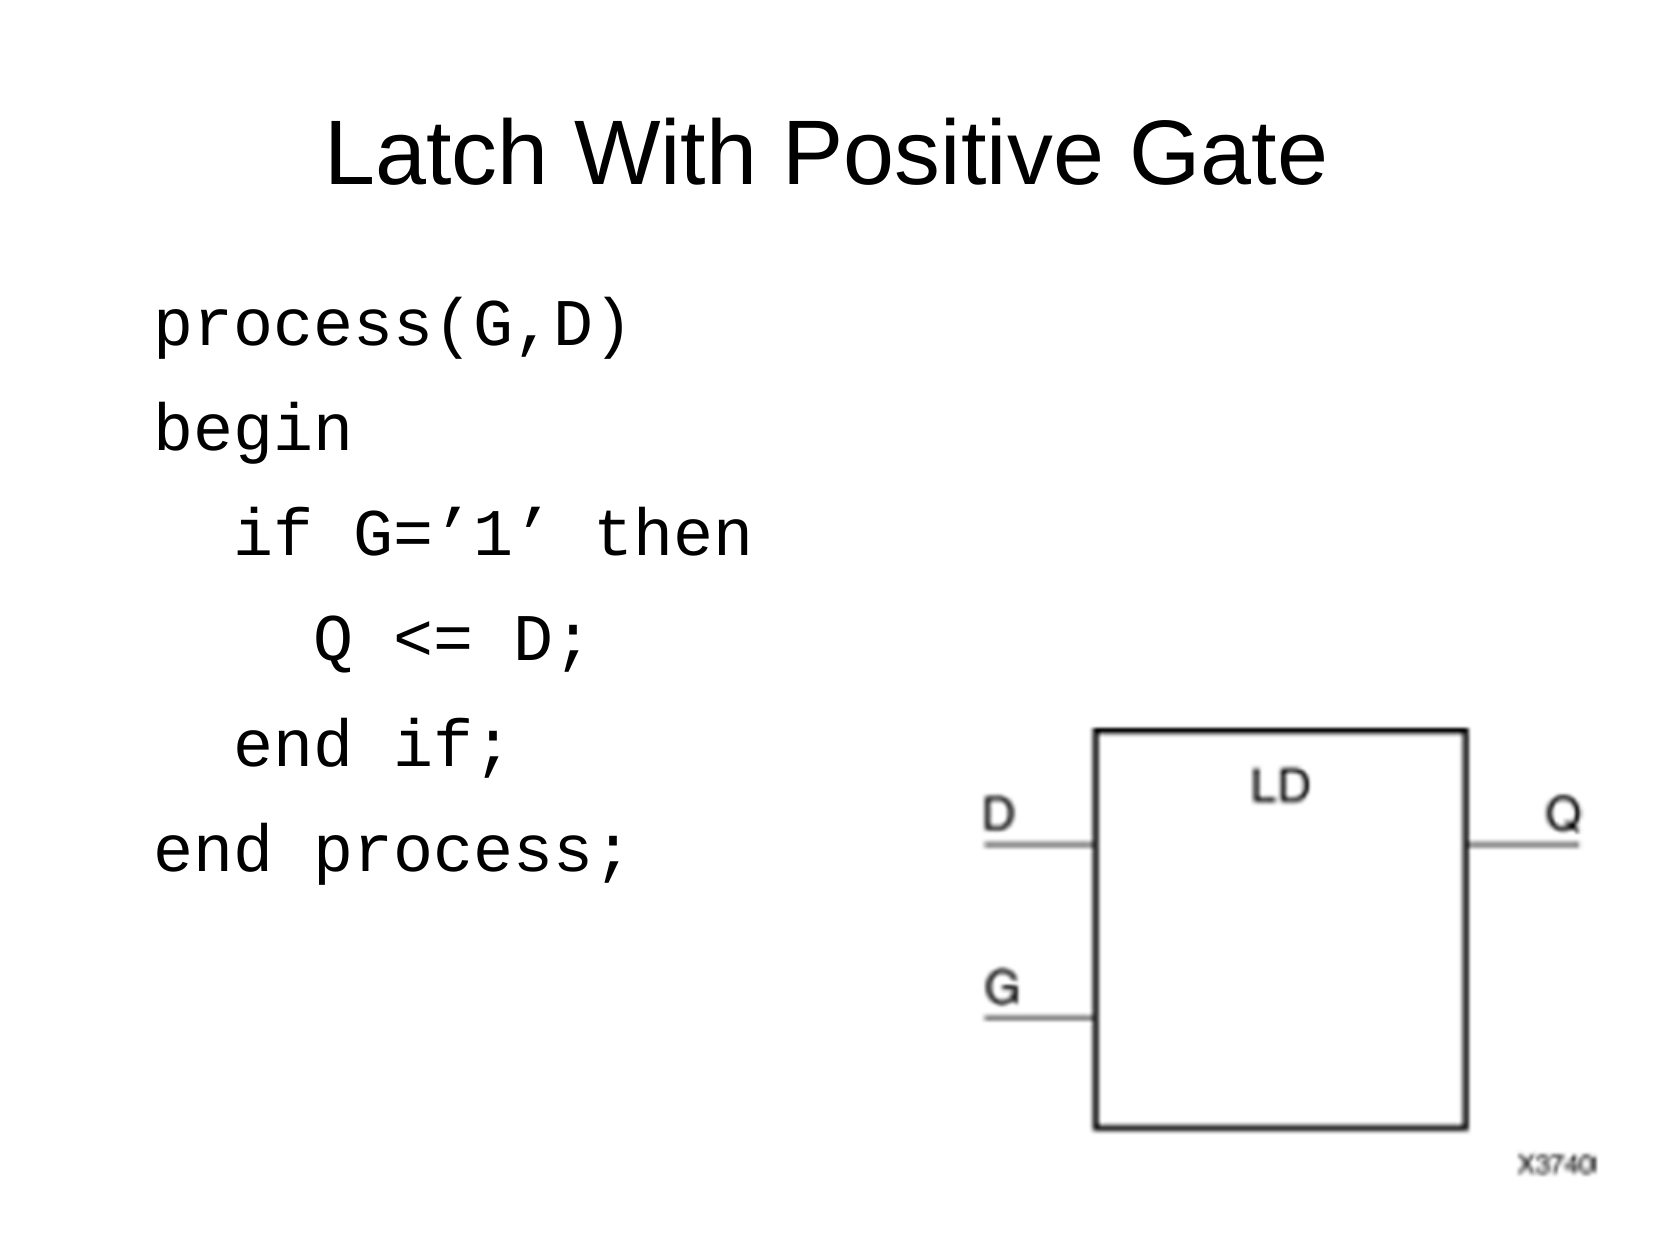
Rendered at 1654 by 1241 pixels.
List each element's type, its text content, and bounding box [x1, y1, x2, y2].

list process(G,D) begin if G=’1’ then Q <= D; end if; end process; [82, 290, 1571, 1010]
title Latch With Positive Gate [82, 49, 1571, 257]
picture [961, 710, 1606, 1186]
